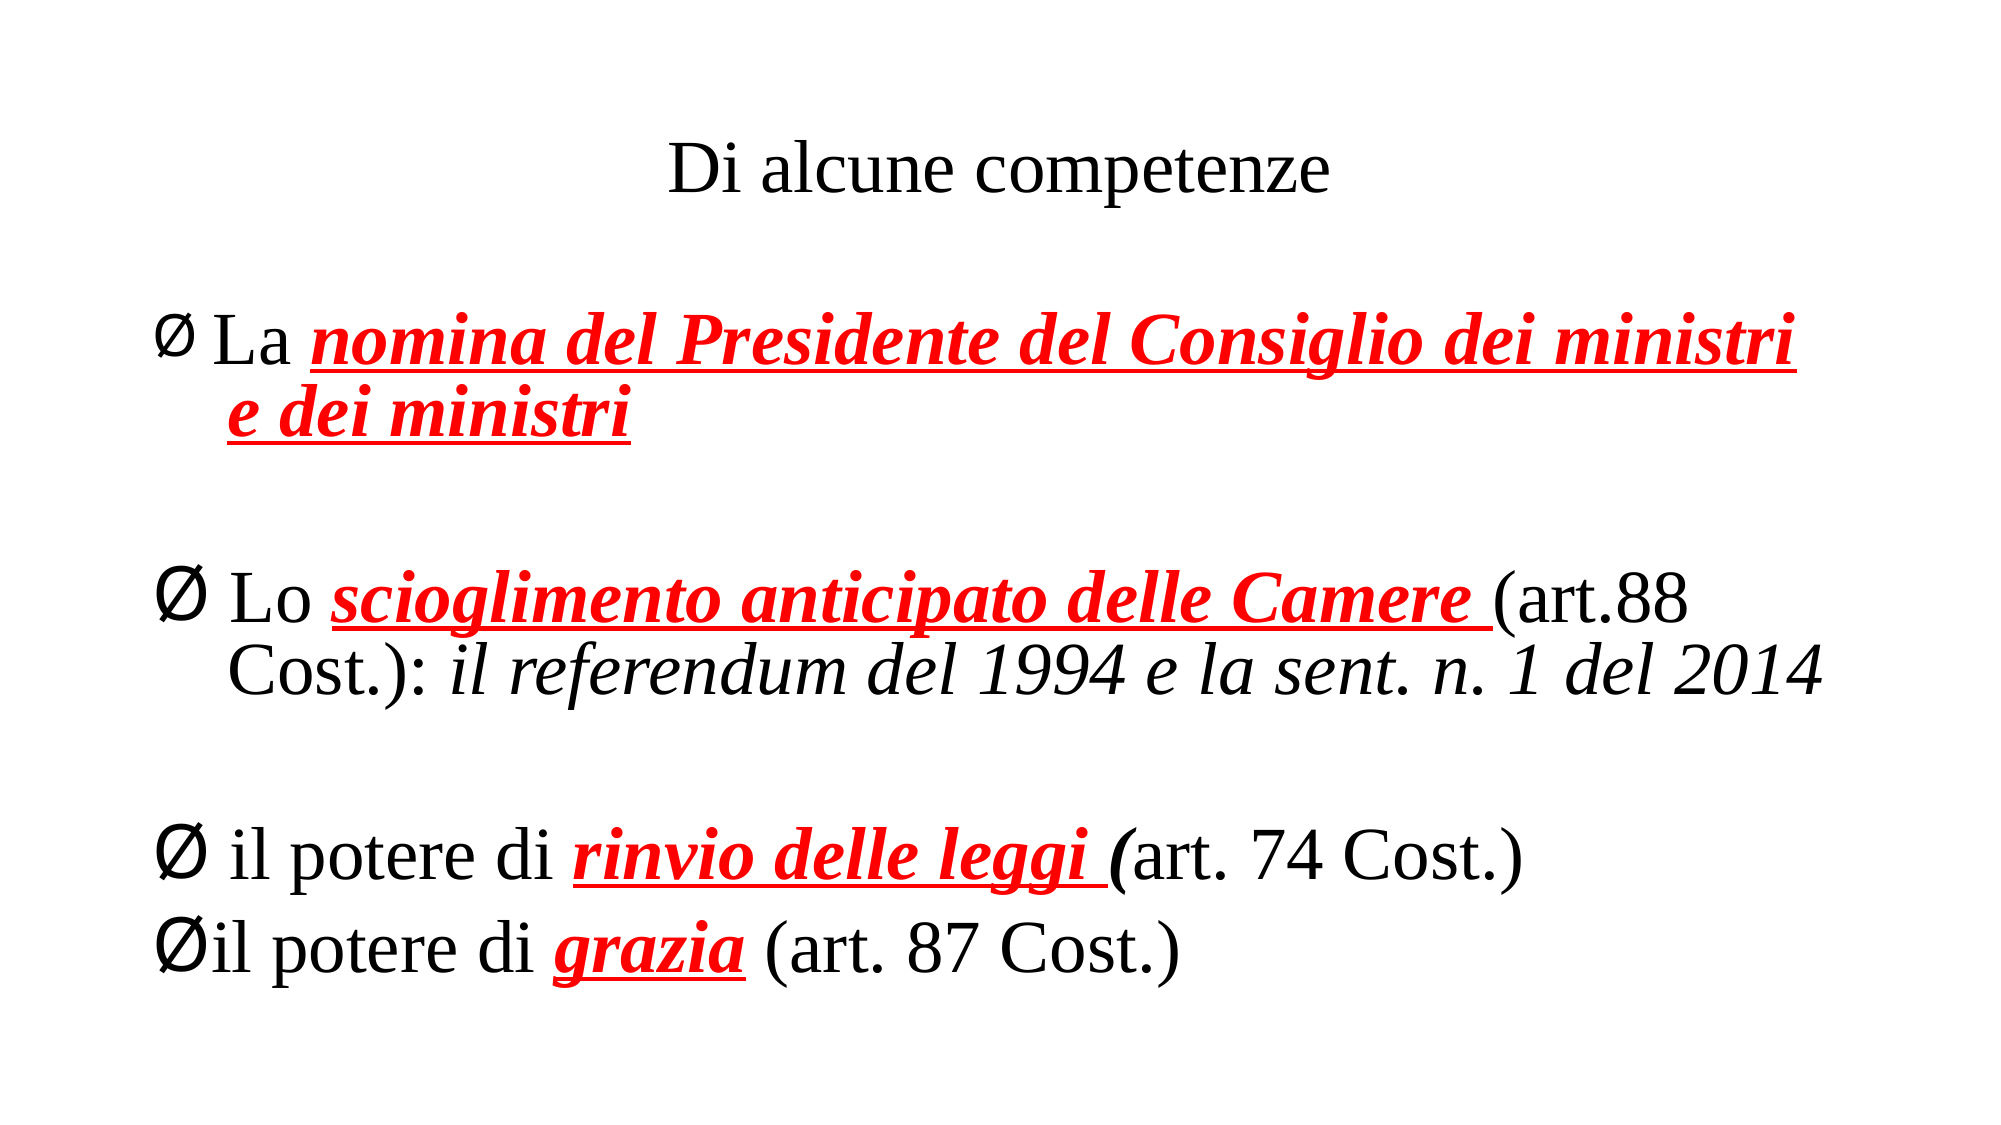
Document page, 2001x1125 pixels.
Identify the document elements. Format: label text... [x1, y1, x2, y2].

title Di alcune competenze [137, 59, 1863, 278]
list La nomina del Presidente del Consiglio dei ministri e dei ministri Lo scioglimento anticipato delle Camere (art.88 Cost.): il referendum del 1994 e la sent. n. 1 del 2014 il potere di rinvio delle leggi (art. 74 Cost.) il potere di grazia (art. 87 Cost.) [137, 299, 1863, 1014]
